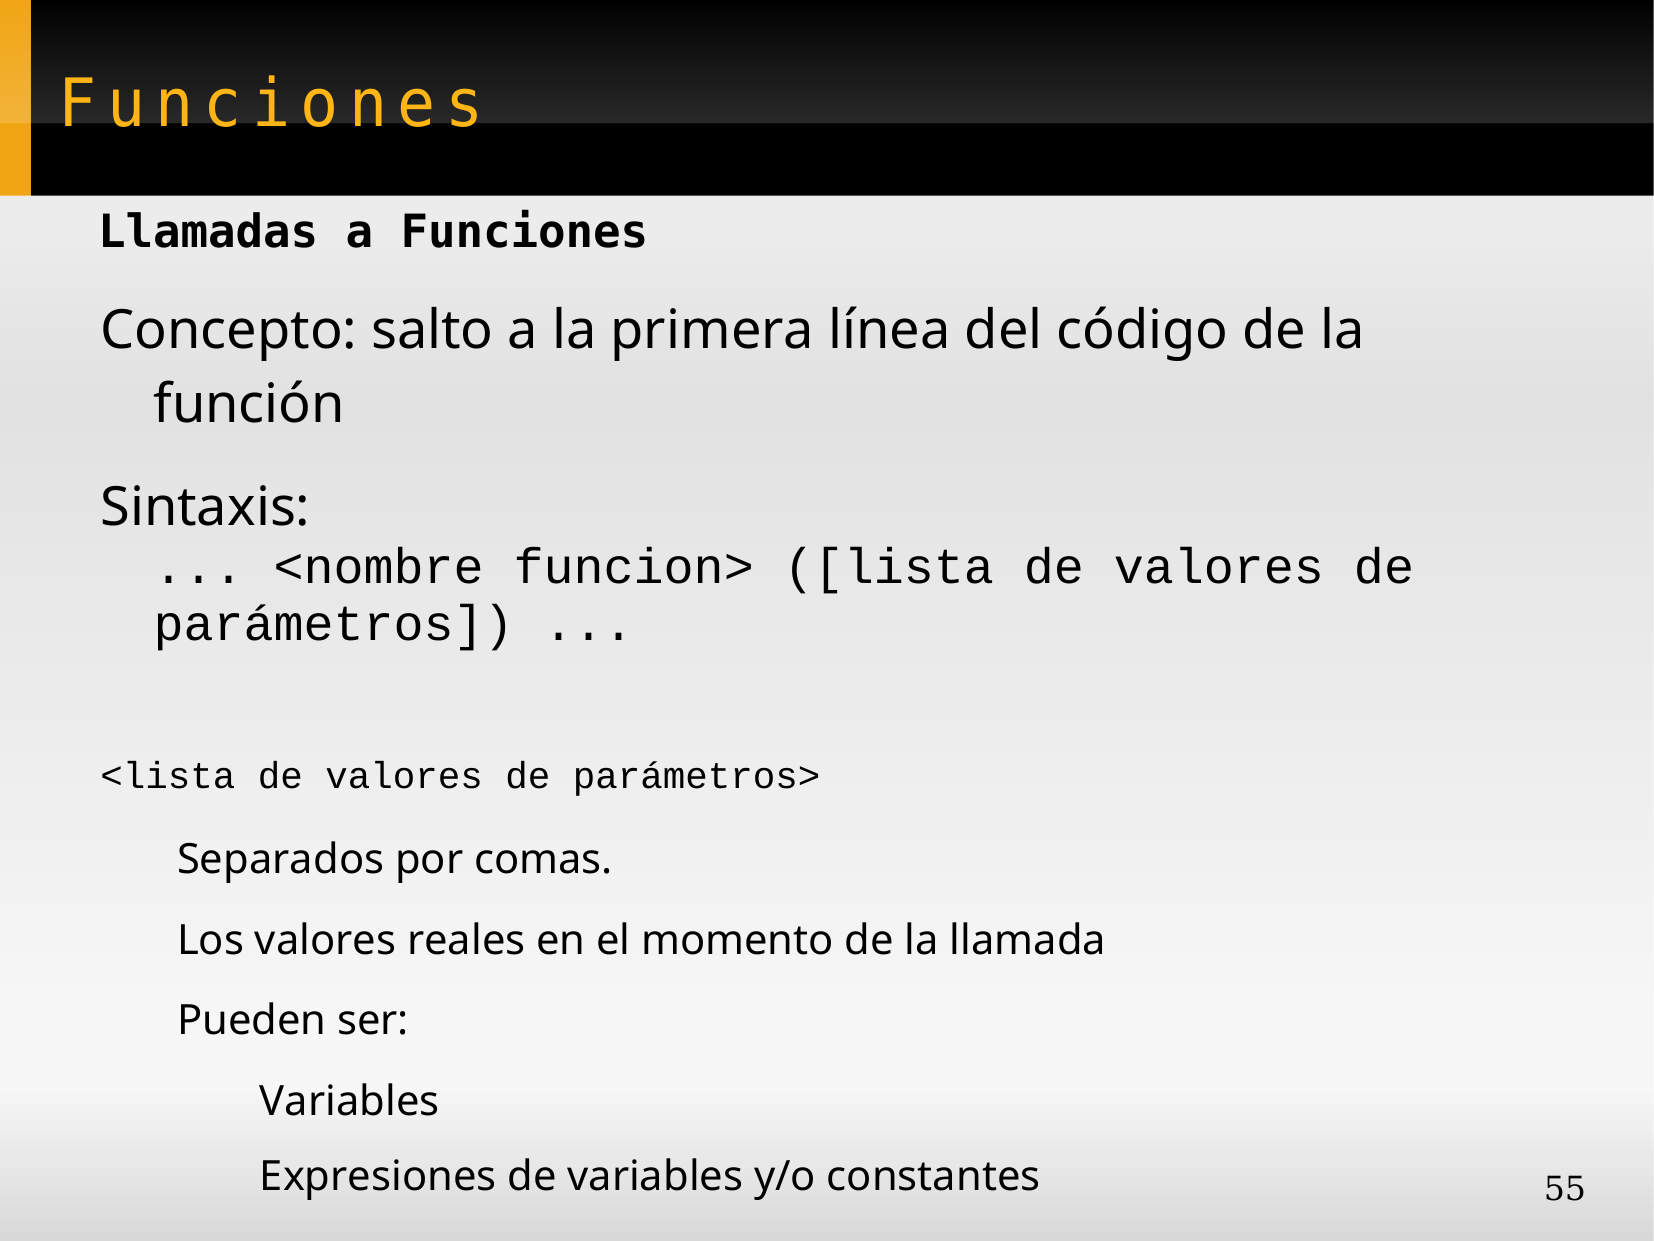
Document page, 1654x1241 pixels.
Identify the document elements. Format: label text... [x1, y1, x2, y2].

list Concepto: salto a la primera línea del código de la función Sintaxis: ... <nombre funcion> ([lista de valores de parámetros]) ... <lista de valores de parámetros> Separados por comas. Los valores reales en el momento de la llamada Pueden ser: Variables Expresiones de variables y/o constantes [82, 290, 1571, 1109]
text_box Llamadas a Funciones [83, 197, 663, 266]
picture [0, 0, 1654, 1241]
title Funciones [59, 29, 1595, 178]
